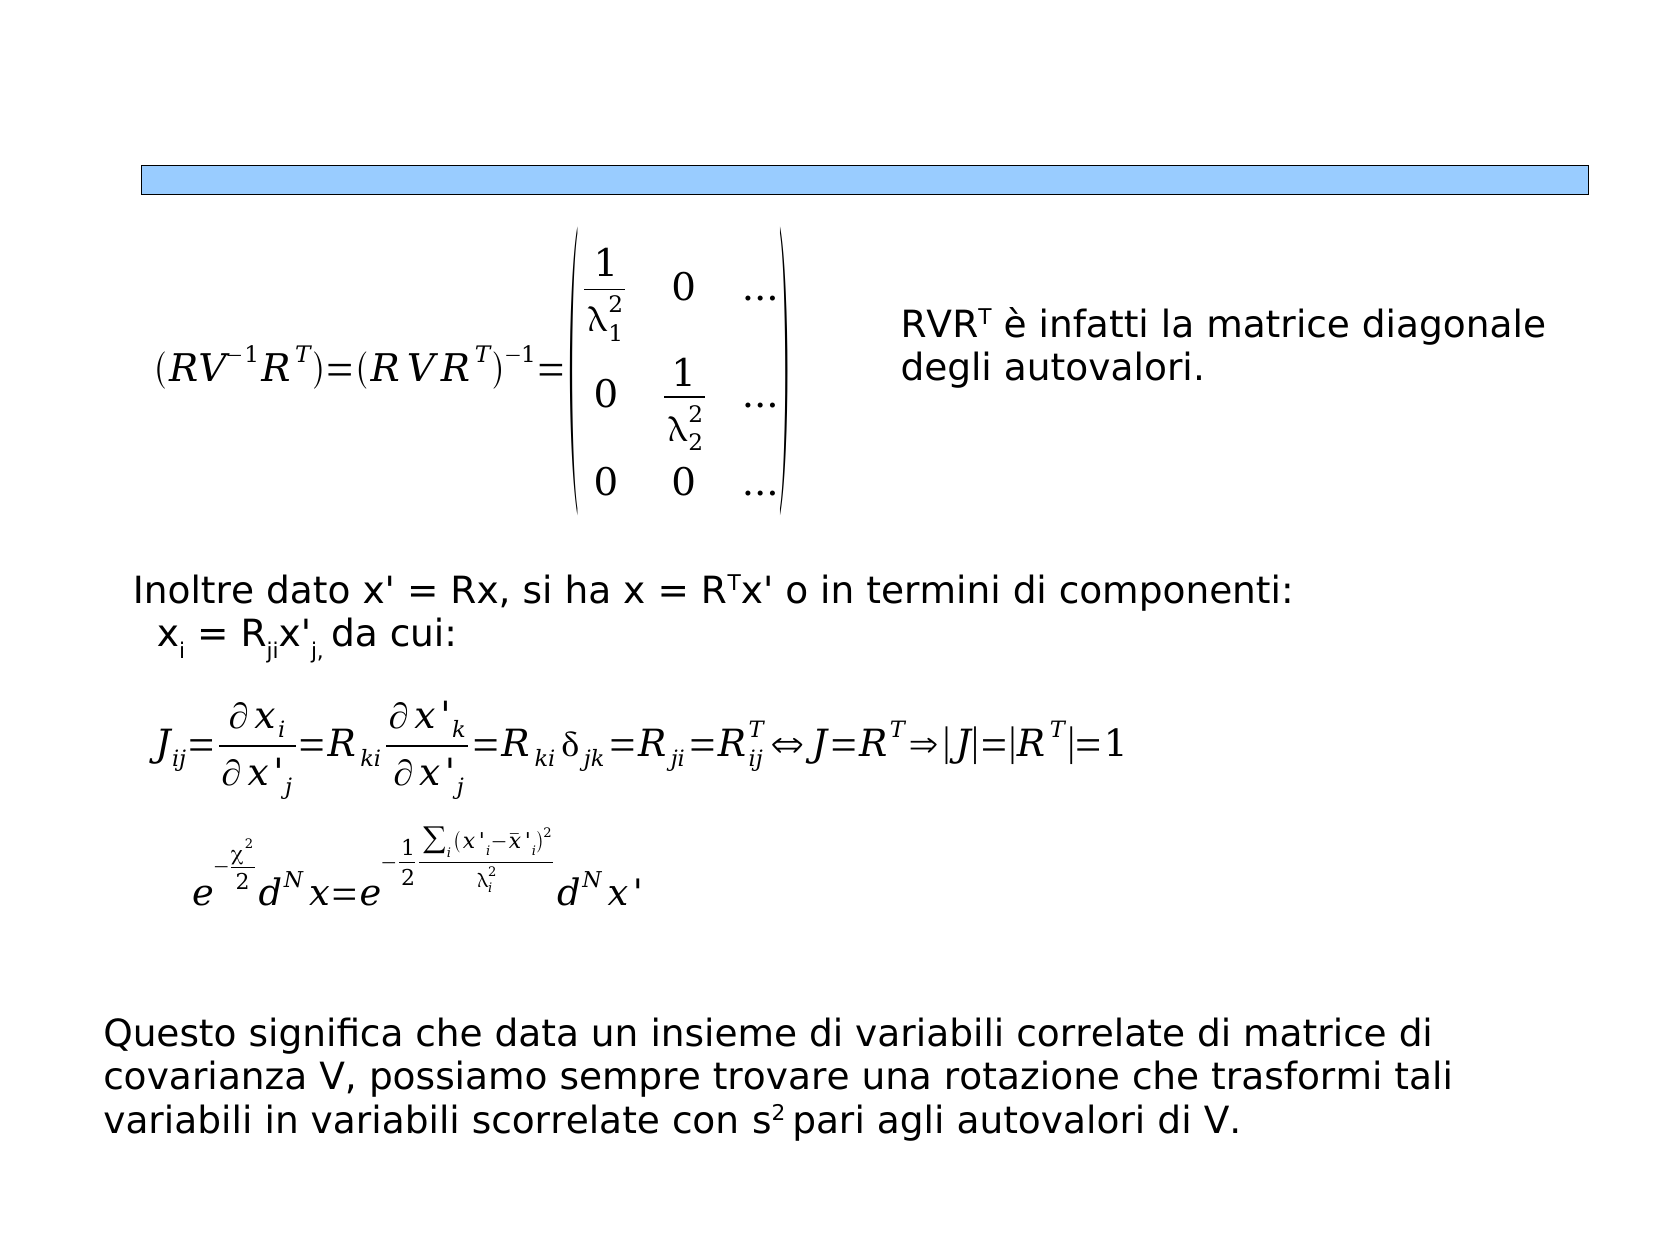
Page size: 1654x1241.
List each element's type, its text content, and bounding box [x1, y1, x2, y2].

text_box Questo significa che data un insieme di variabili correlate di matrice di covarianza V, possiamo sempre trovare una rotazione che trasformi tali variabili in variabili scorrelate con s2 pari agli autovalori di V. [88, 1003, 1595, 1152]
chart [141, 693, 1137, 800]
chart [144, 224, 801, 518]
text_box Inoltre dato x' = Rx, si ha x = RTx' o in termini di componenti: xi = Rjix'j, da cui: [118, 561, 1477, 672]
text_box RVRT è infatti la matrice diagonale degli autovalori. [885, 295, 1595, 398]
chart [182, 825, 651, 916]
